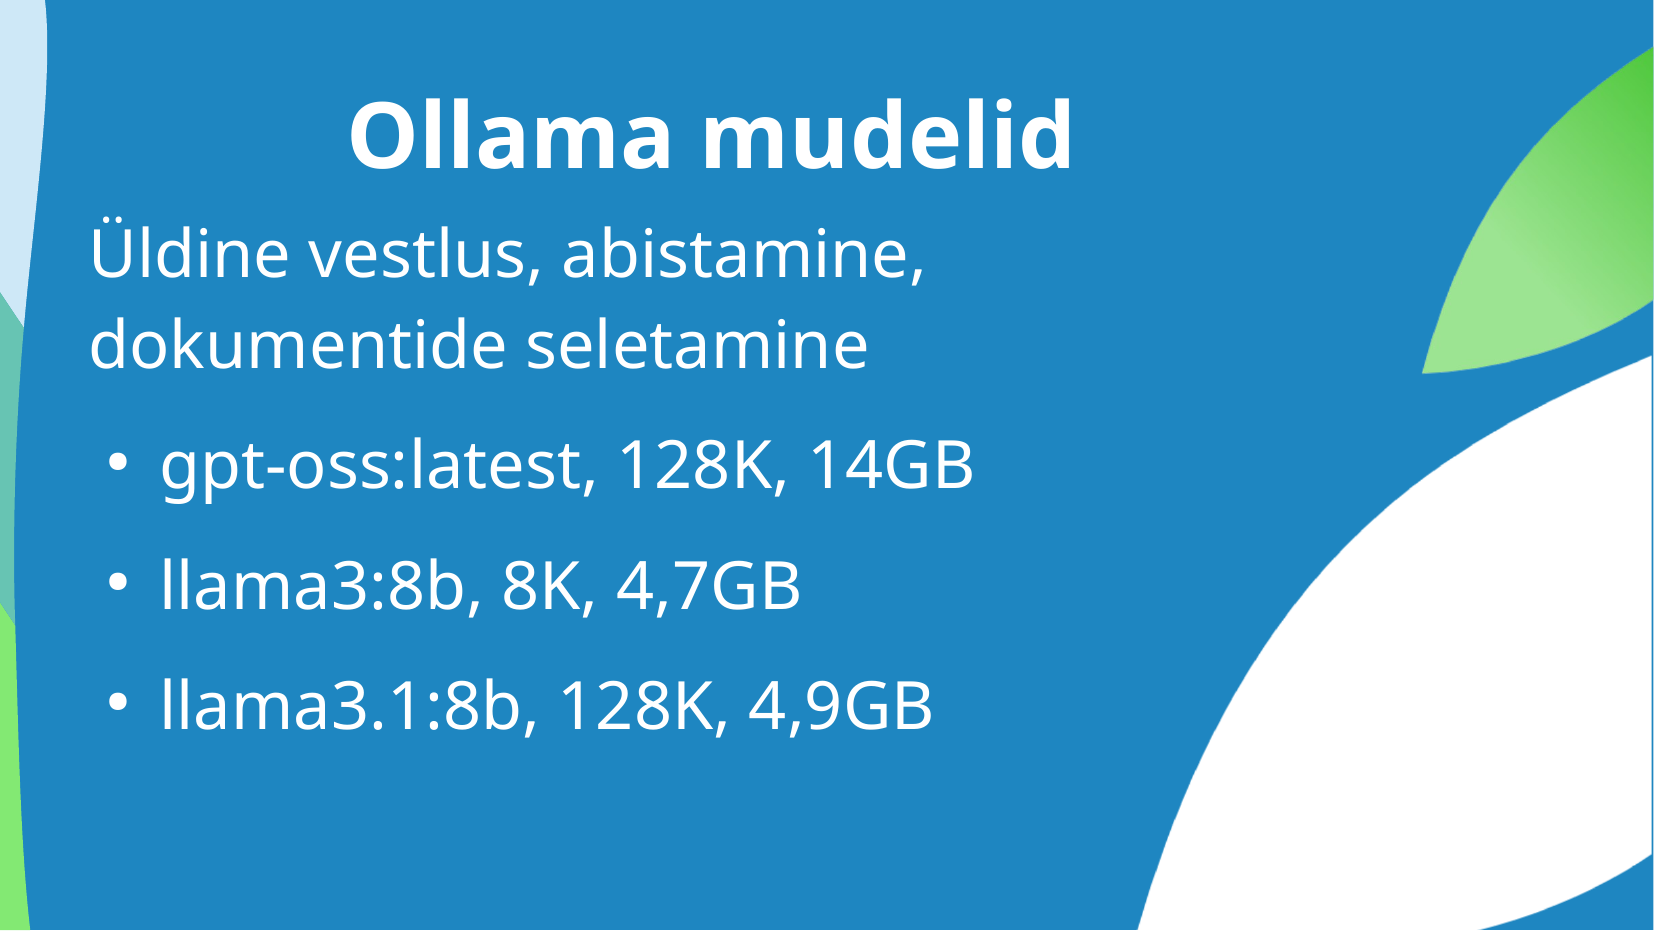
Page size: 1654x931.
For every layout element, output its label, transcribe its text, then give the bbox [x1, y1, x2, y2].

list Üldine vestlus, abistamine, dokumentide seletamine gpt-oss:latest, 128K, 14GB llama3:8b, 8K, 4,7GB llama3.1:8b, 128K, 4,9GB [88, 206, 1270, 857]
title Ollama mudelid [88, 59, 1335, 207]
picture [1138, 47, 1654, 931]
